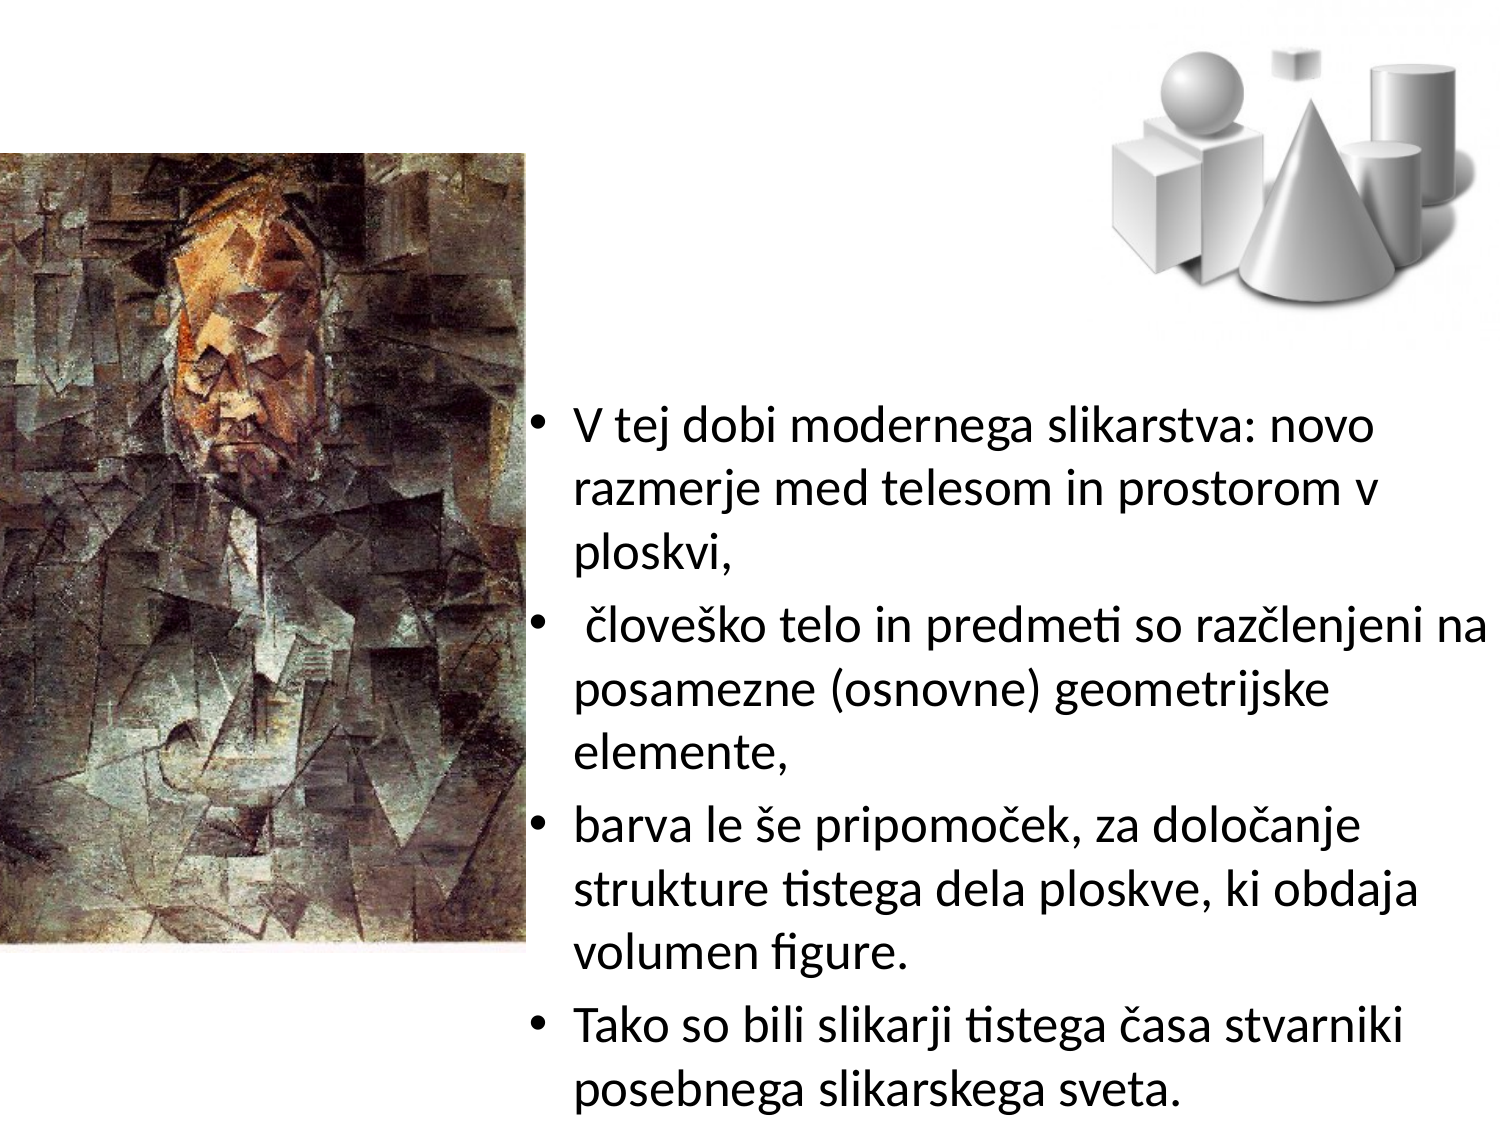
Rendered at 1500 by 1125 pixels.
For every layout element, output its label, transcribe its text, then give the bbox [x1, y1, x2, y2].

picture [0, 153, 526, 953]
picture [1087, 0, 1500, 350]
list V tej dobi modernega slikarstva: novo razmerje med telesom in prostorom v ploskvi, človeško telo in predmeti so razčlenjeni na posamezne (osnovne) geometrijske elemente, barva le še pripomoček, za določanje strukture tistega dela ploskve, ki obdaja volumen figure. Tako so bili slikarji tistega časa stvarniki posebnega slikarskega sveta. [513, 382, 1500, 1125]
